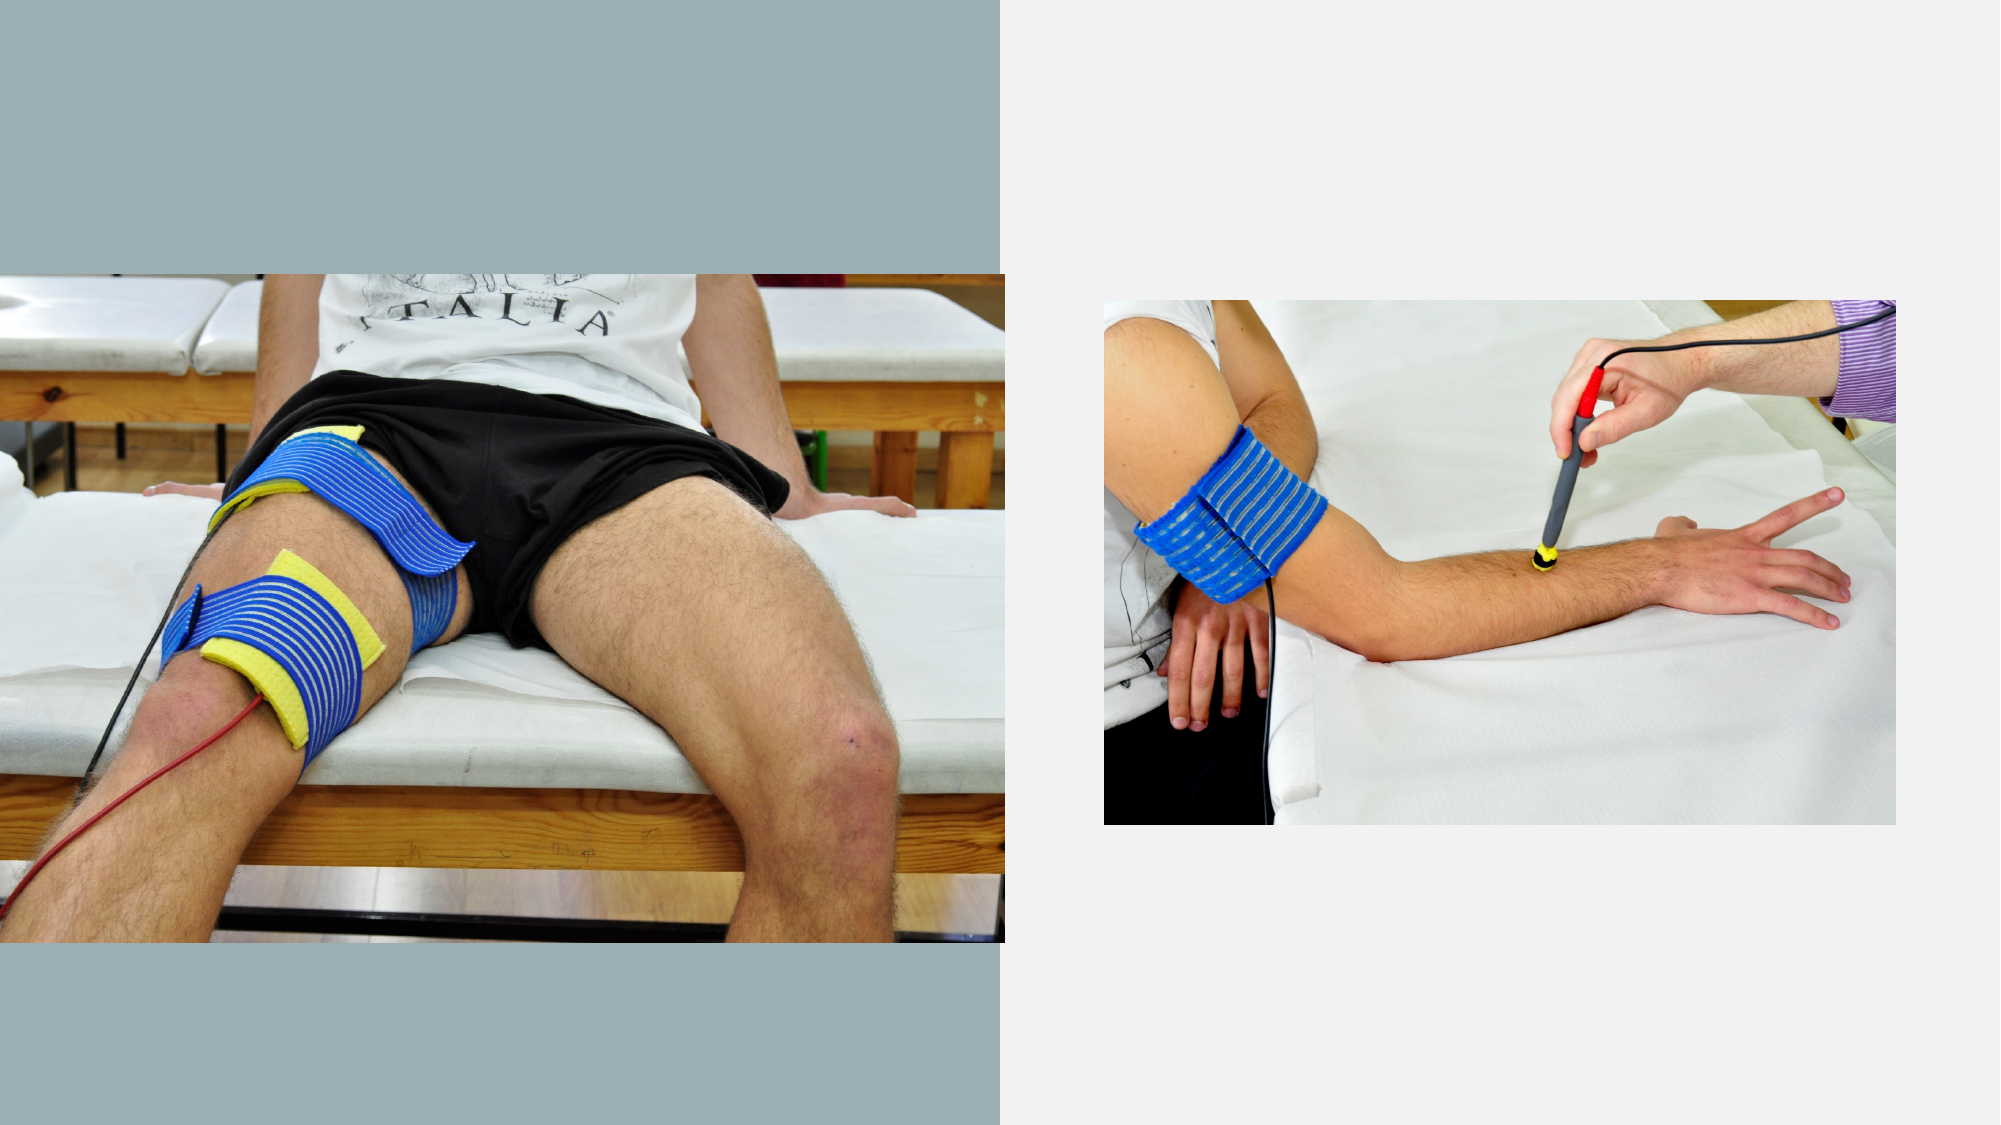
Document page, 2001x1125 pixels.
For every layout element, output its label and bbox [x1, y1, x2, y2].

picture [0, 274, 1005, 943]
picture [1104, 300, 1896, 825]
